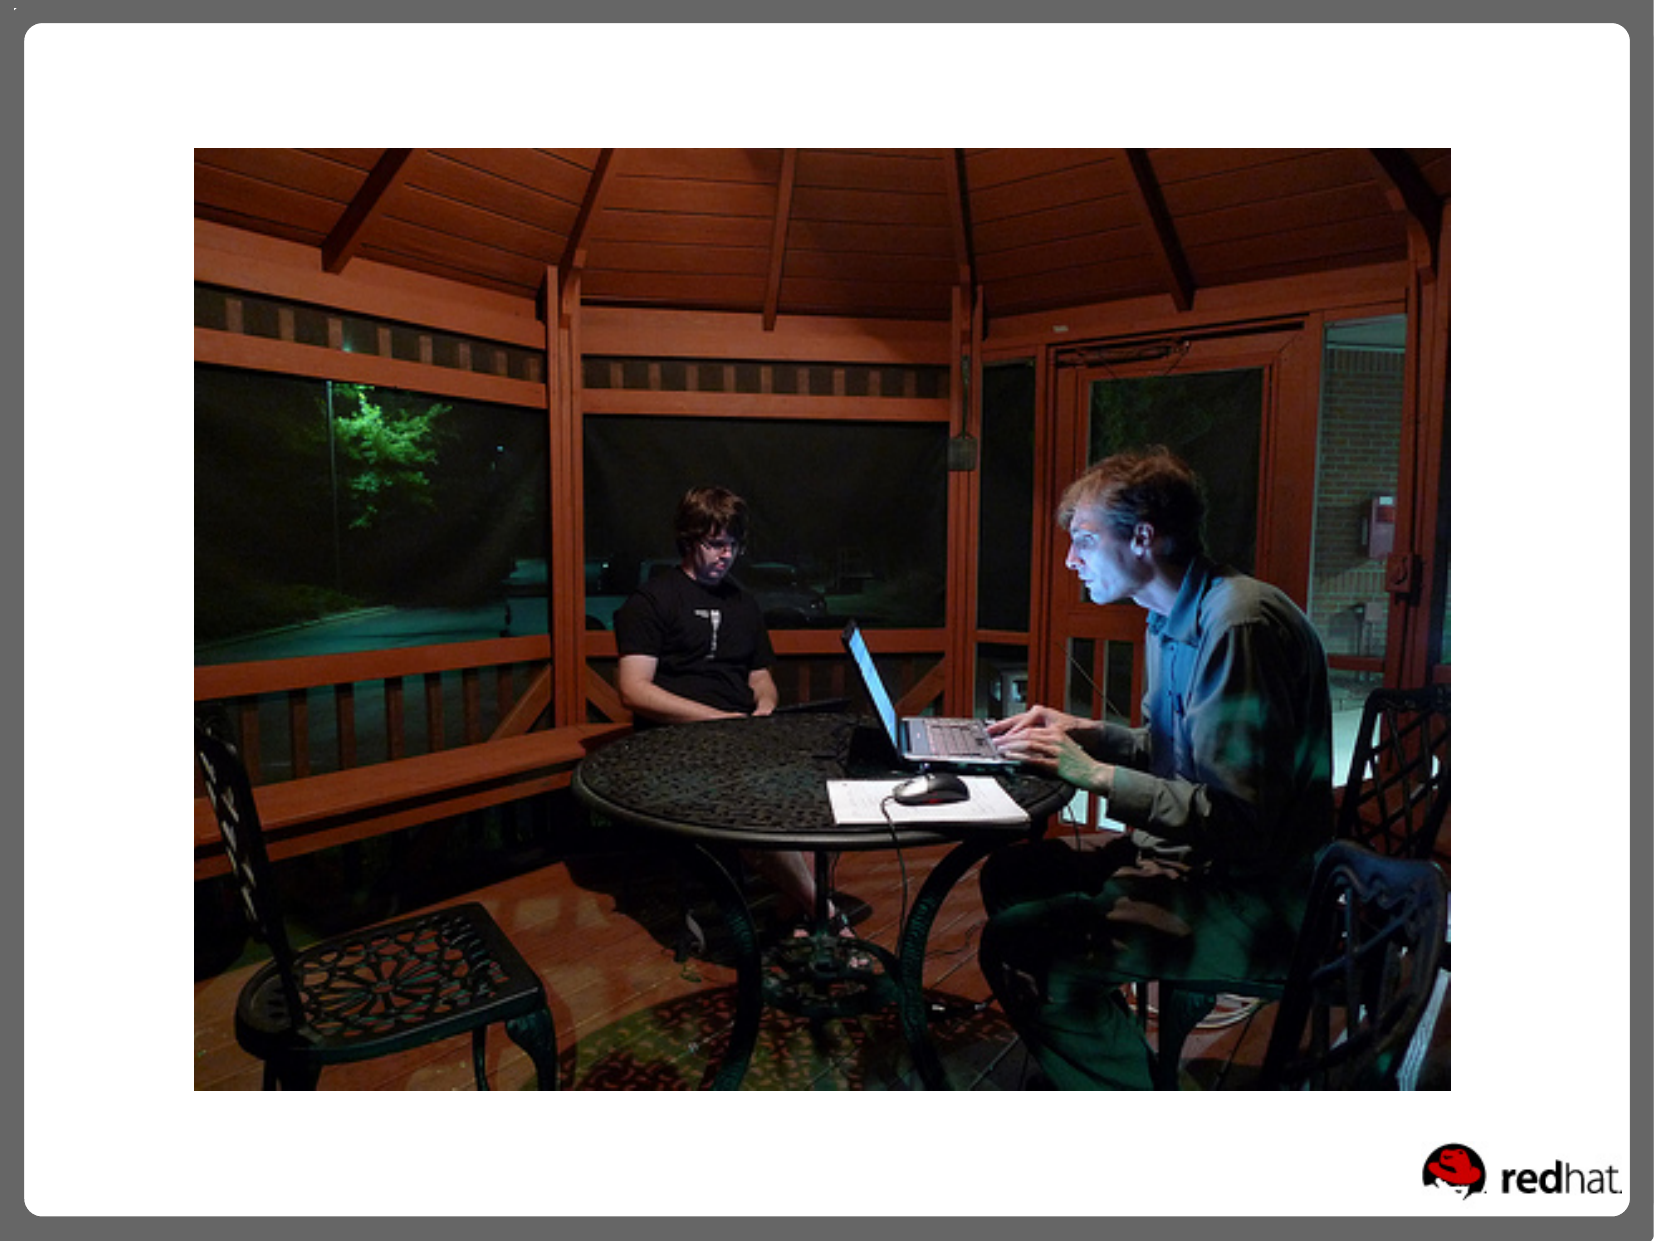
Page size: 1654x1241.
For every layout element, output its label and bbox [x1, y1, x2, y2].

picture [194, 148, 1451, 1091]
picture [1421, 1141, 1622, 1209]
